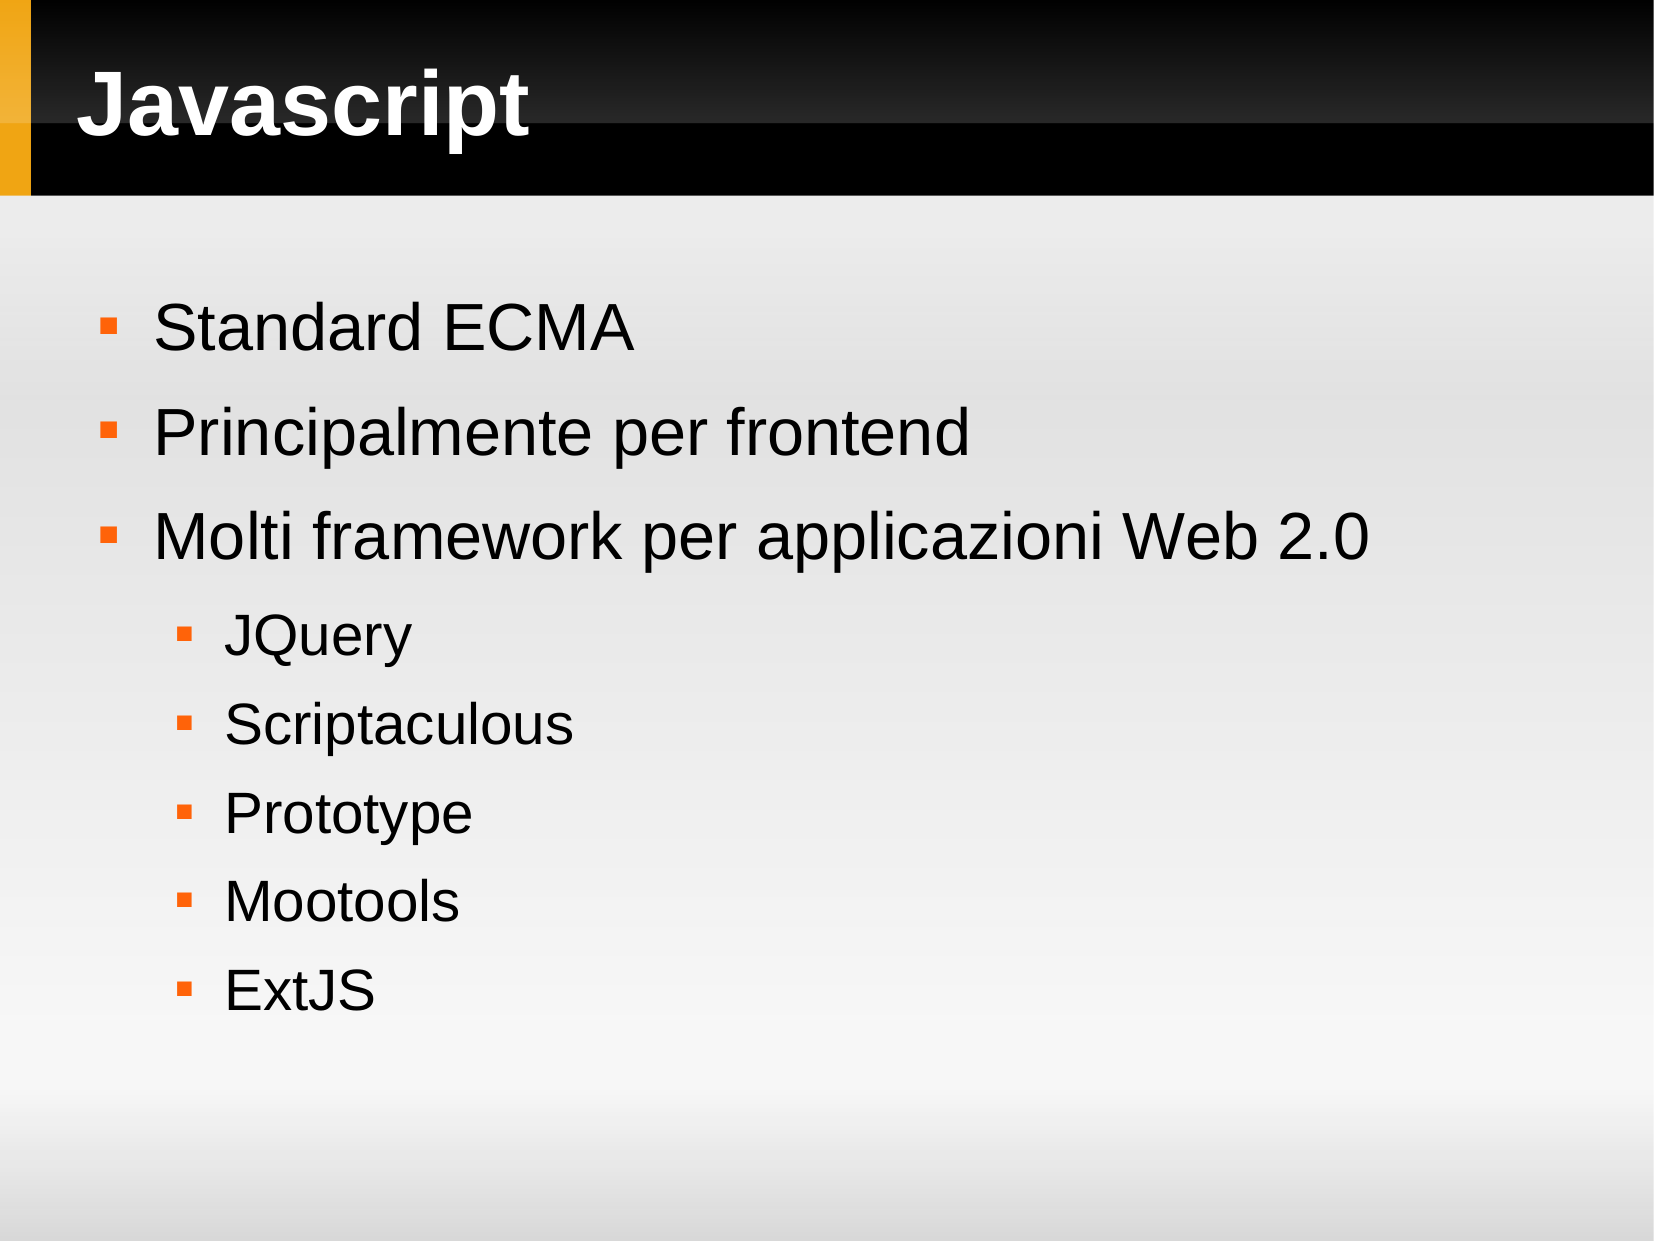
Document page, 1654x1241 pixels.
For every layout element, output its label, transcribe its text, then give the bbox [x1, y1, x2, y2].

title Javascript [76, 7, 1565, 200]
picture [0, 0, 1654, 1241]
list Standard ECMA Principalmente per frontend Molti framework per applicazioni Web 2.0 JQuery Scriptaculous Prototype Mootools ExtJS [82, 290, 1571, 1094]
